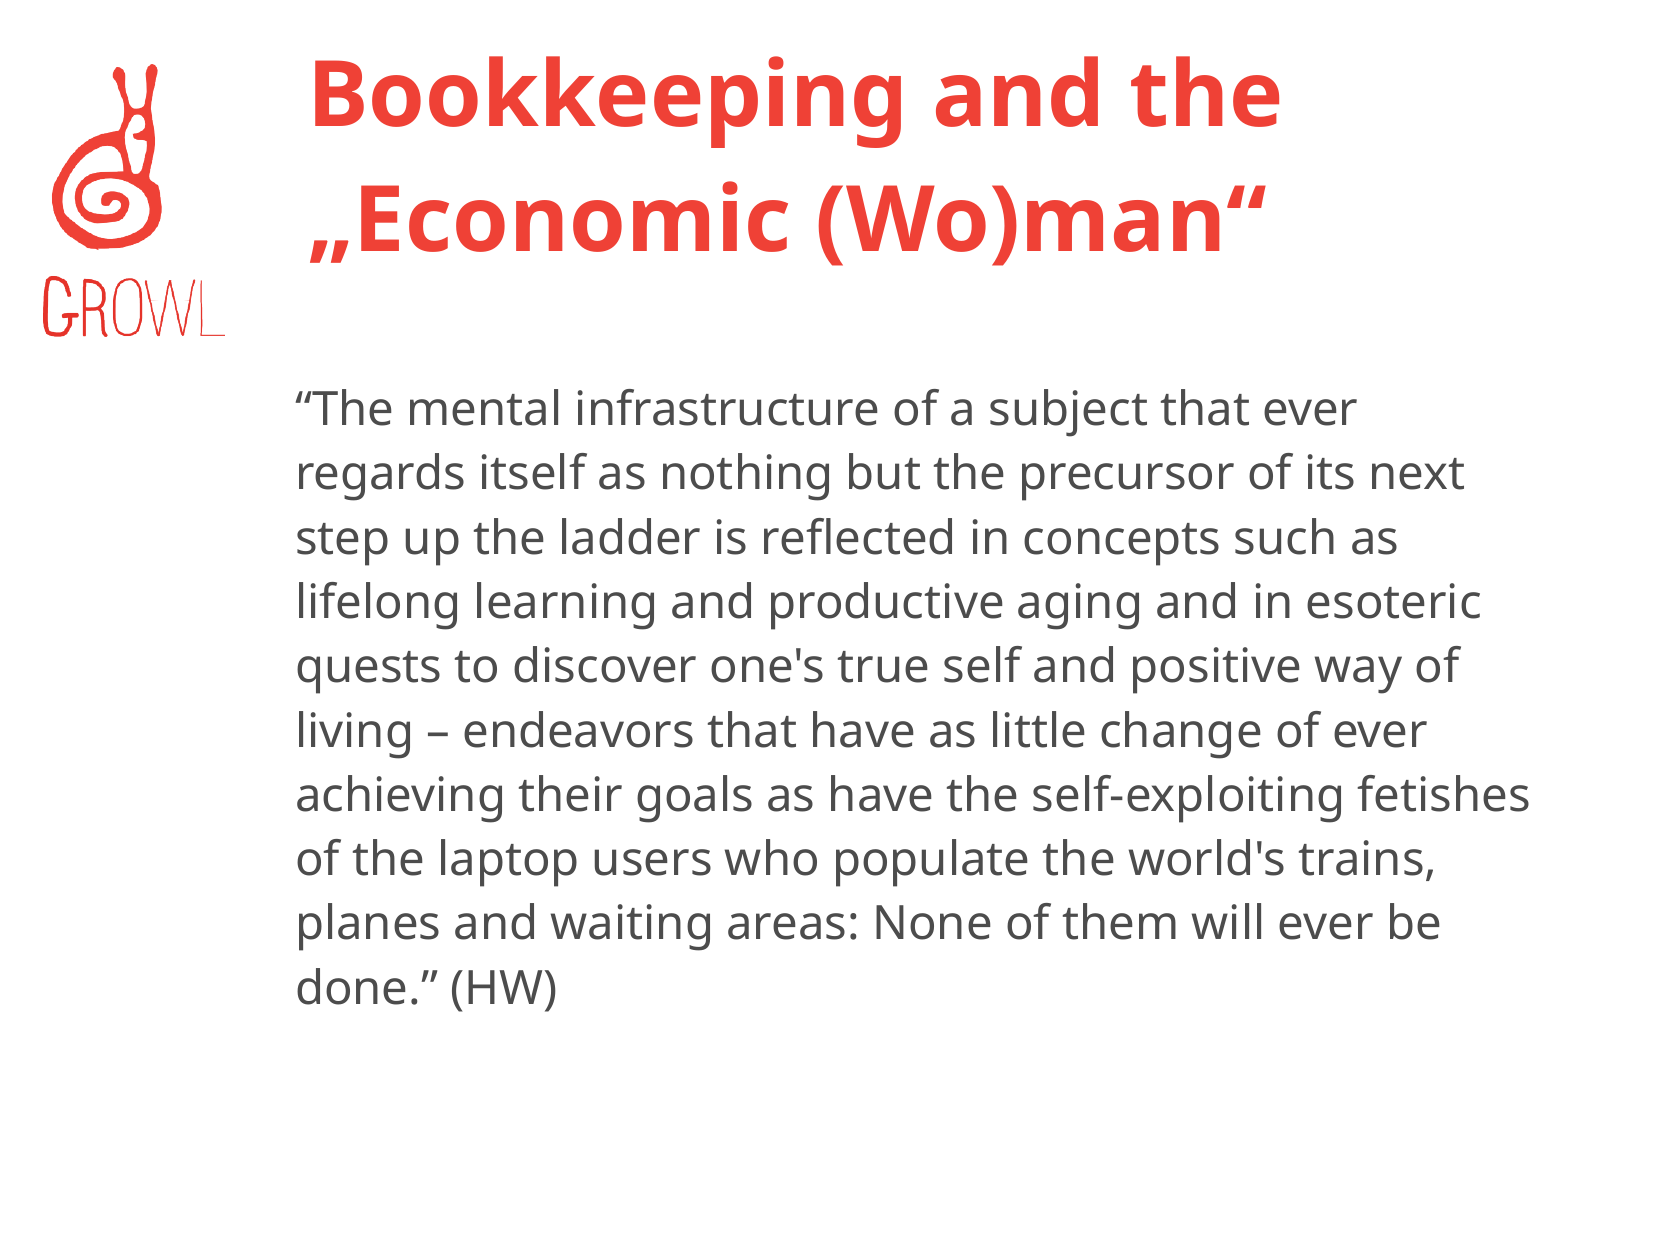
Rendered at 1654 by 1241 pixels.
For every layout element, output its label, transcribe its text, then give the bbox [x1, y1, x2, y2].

title Bookkeeping and the „Economic (Wo)man“ [307, 48, 1571, 258]
list “The mental infrastructure of a subject that ever regards itself as nothing but the precursor of its next step up the ladder is reflected in concepts such as lifelong learning and productive aging and in esoteric quests to discover one's true self and positive way of living – endeavors that have as little change of ever achieving their goals as have the self-exploiting fetishes of the laptop users who populate the world's trains, planes and waiting areas: None of them will ever be done.” (HW) [295, 290, 1538, 1028]
picture [43, 64, 225, 337]
